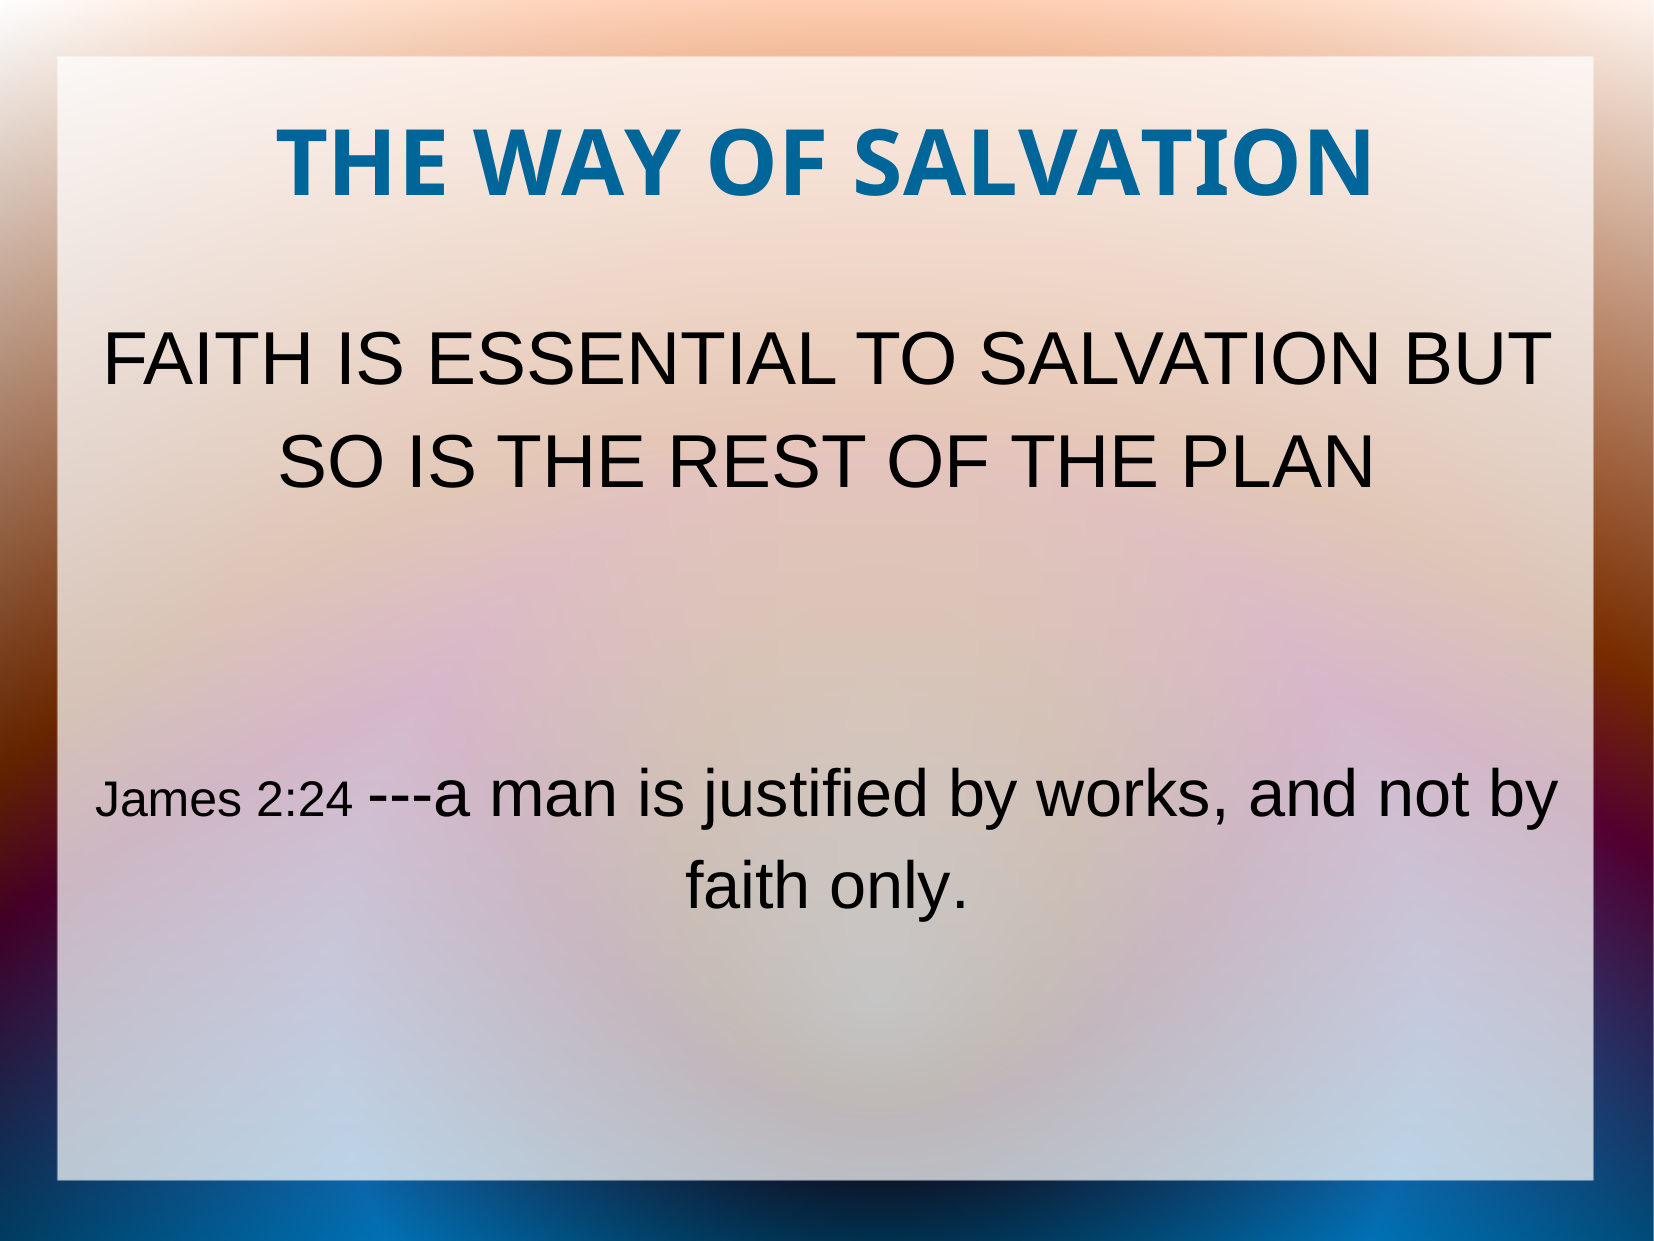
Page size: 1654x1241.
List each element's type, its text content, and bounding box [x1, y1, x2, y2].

text_box FAITH IS ESSENTIAL TO SALVATION BUT SO IS THE REST OF THE PLAN James 2:24 ---a man is justified by works, and not by faith only. . [80, 222, 1597, 1241]
title THE WAY OF SALVATION [82, 103, 1571, 215]
